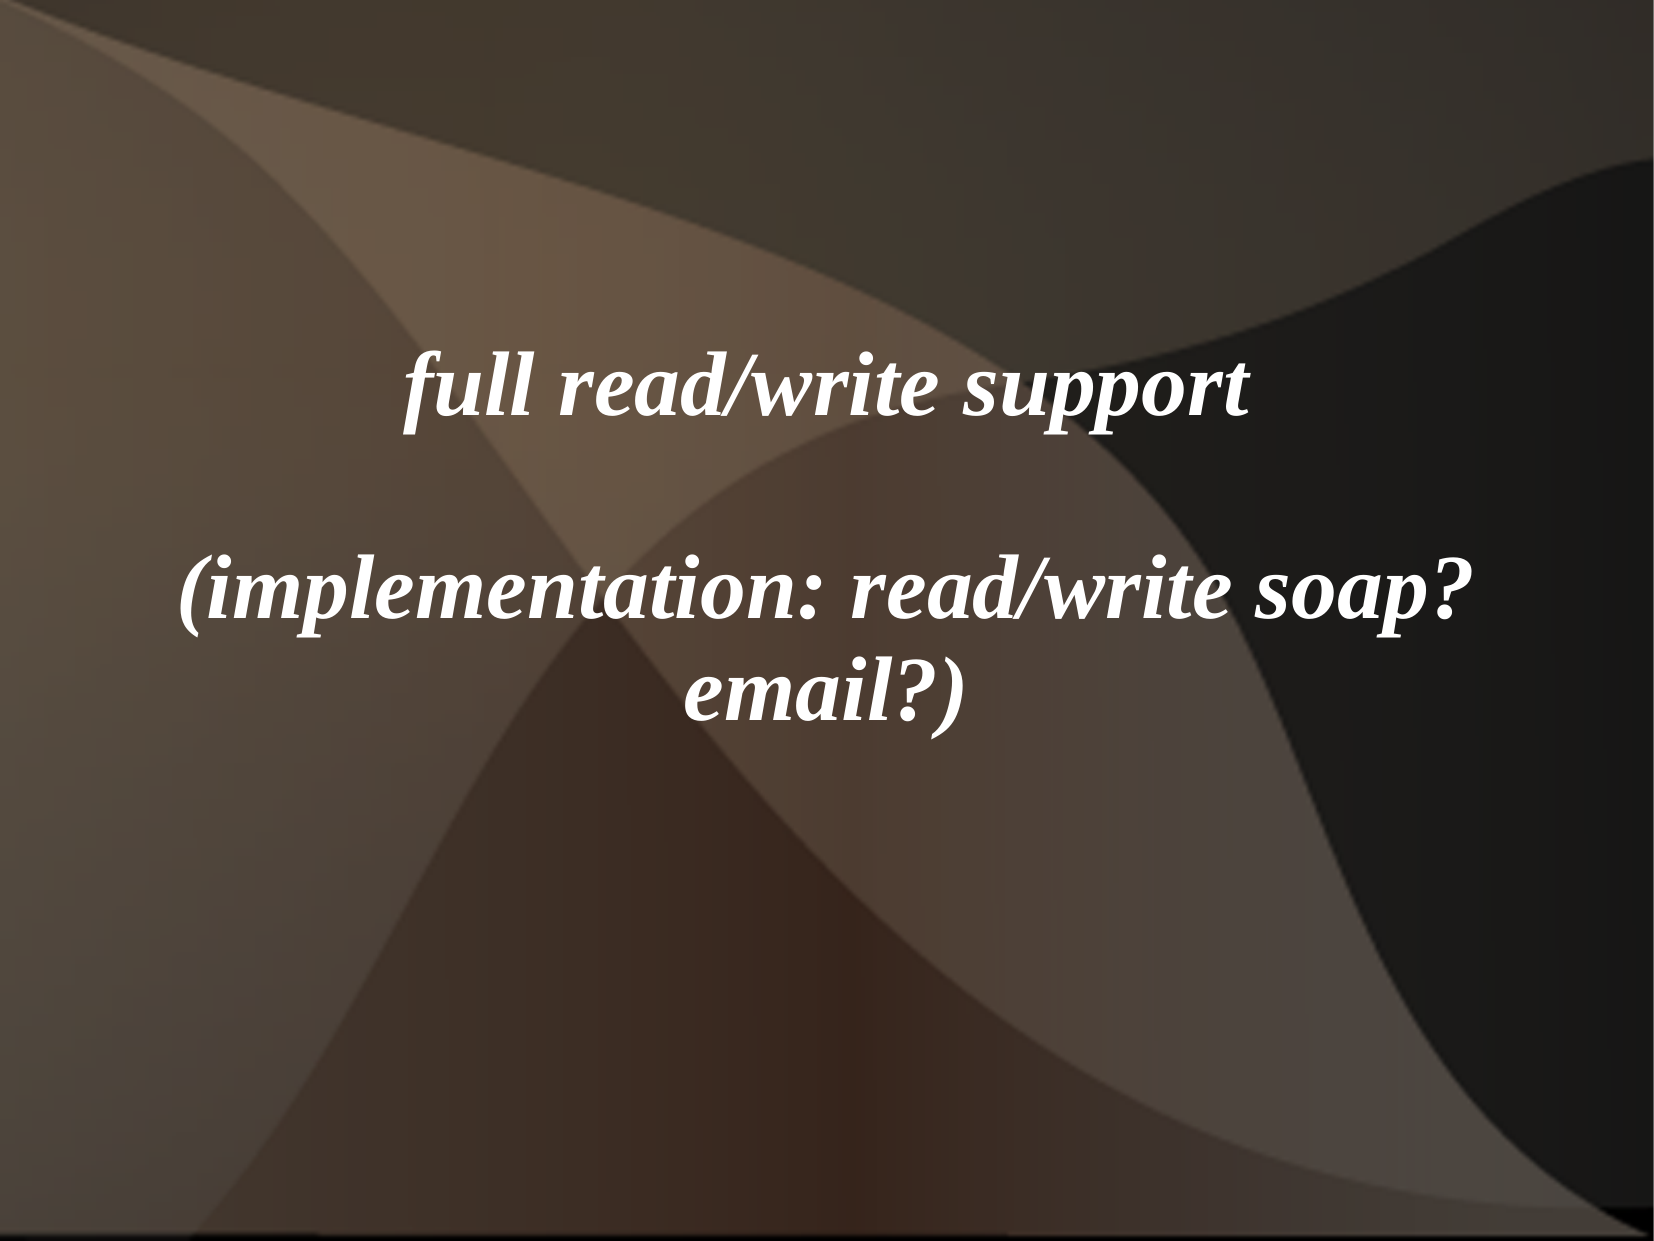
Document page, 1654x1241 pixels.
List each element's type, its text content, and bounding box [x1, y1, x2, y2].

picture [0, 0, 1654, 1241]
title full read/write support (implementation: read/write soap? email?) [82, 249, 1571, 826]
